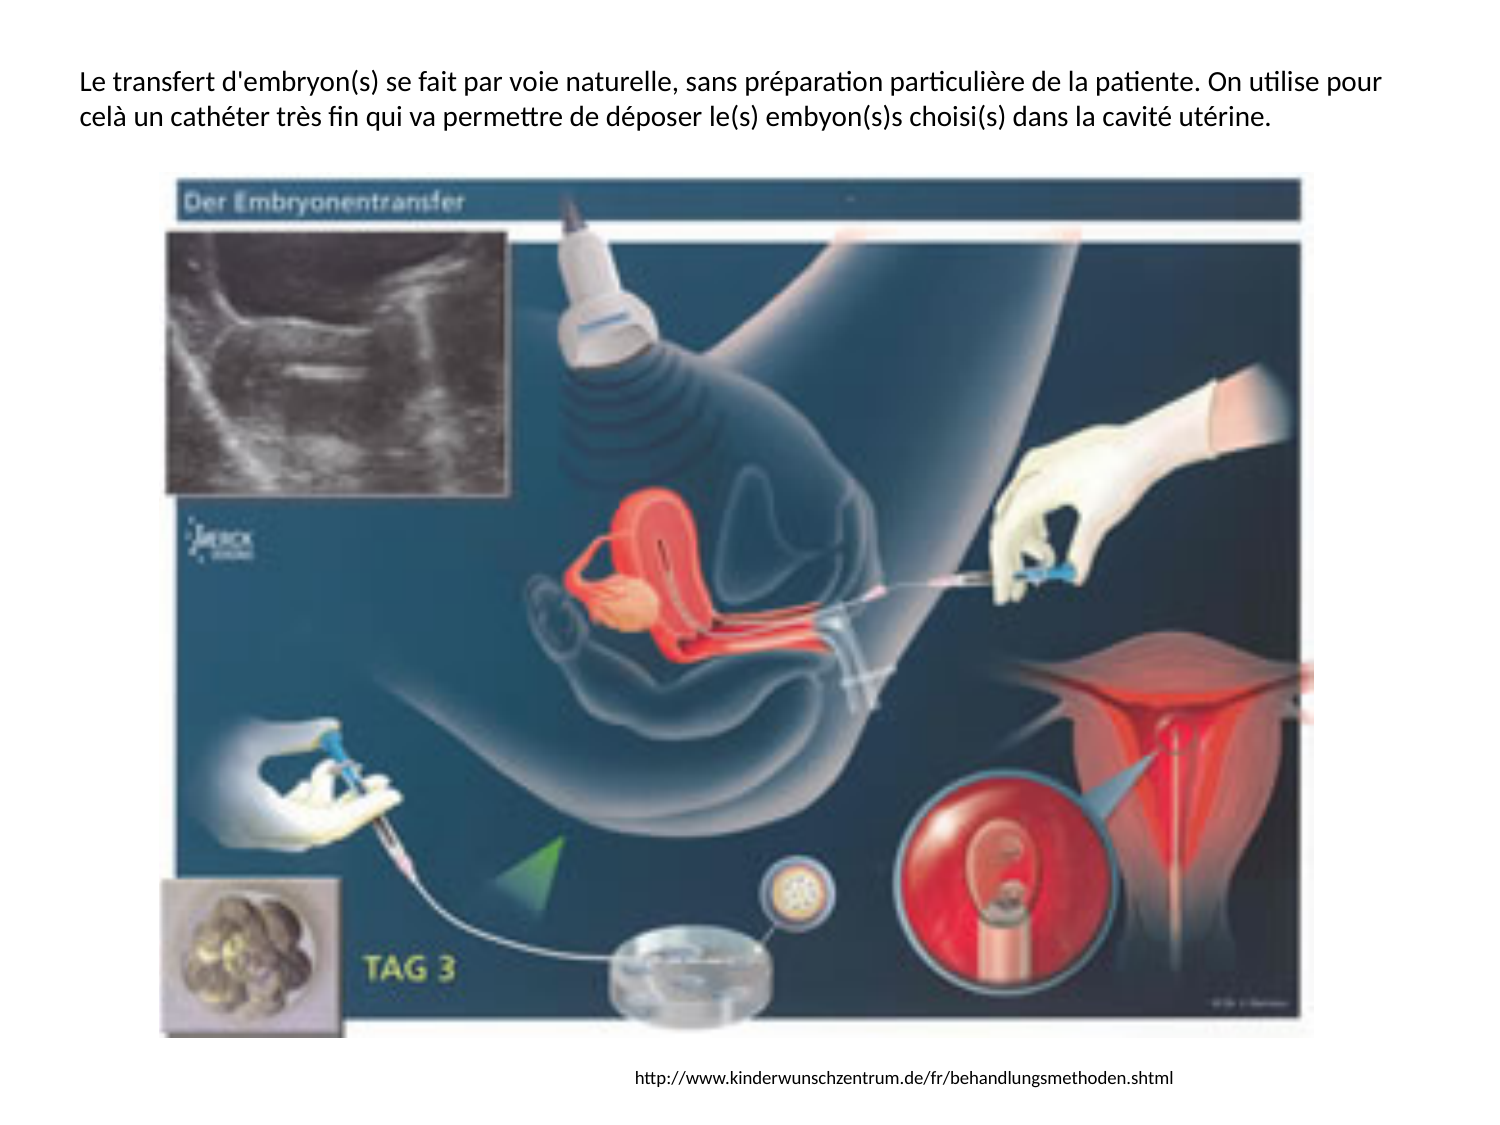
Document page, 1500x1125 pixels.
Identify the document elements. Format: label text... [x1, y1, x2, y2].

picture [159, 172, 1314, 1038]
text_box http://www.kinderwunschzentrum.de/fr/behandlungsmethoden.shtml [620, 1058, 1370, 1096]
text_box Le transfert d'embryon(s) se fait par voie naturelle, sans préparation particulière de la patiente. On utilise pour celà un cathéter très fin qui va permettre de déposer le(s) embyon(s)s choisi(s) dans la cavité utérine. [64, 54, 1412, 140]
